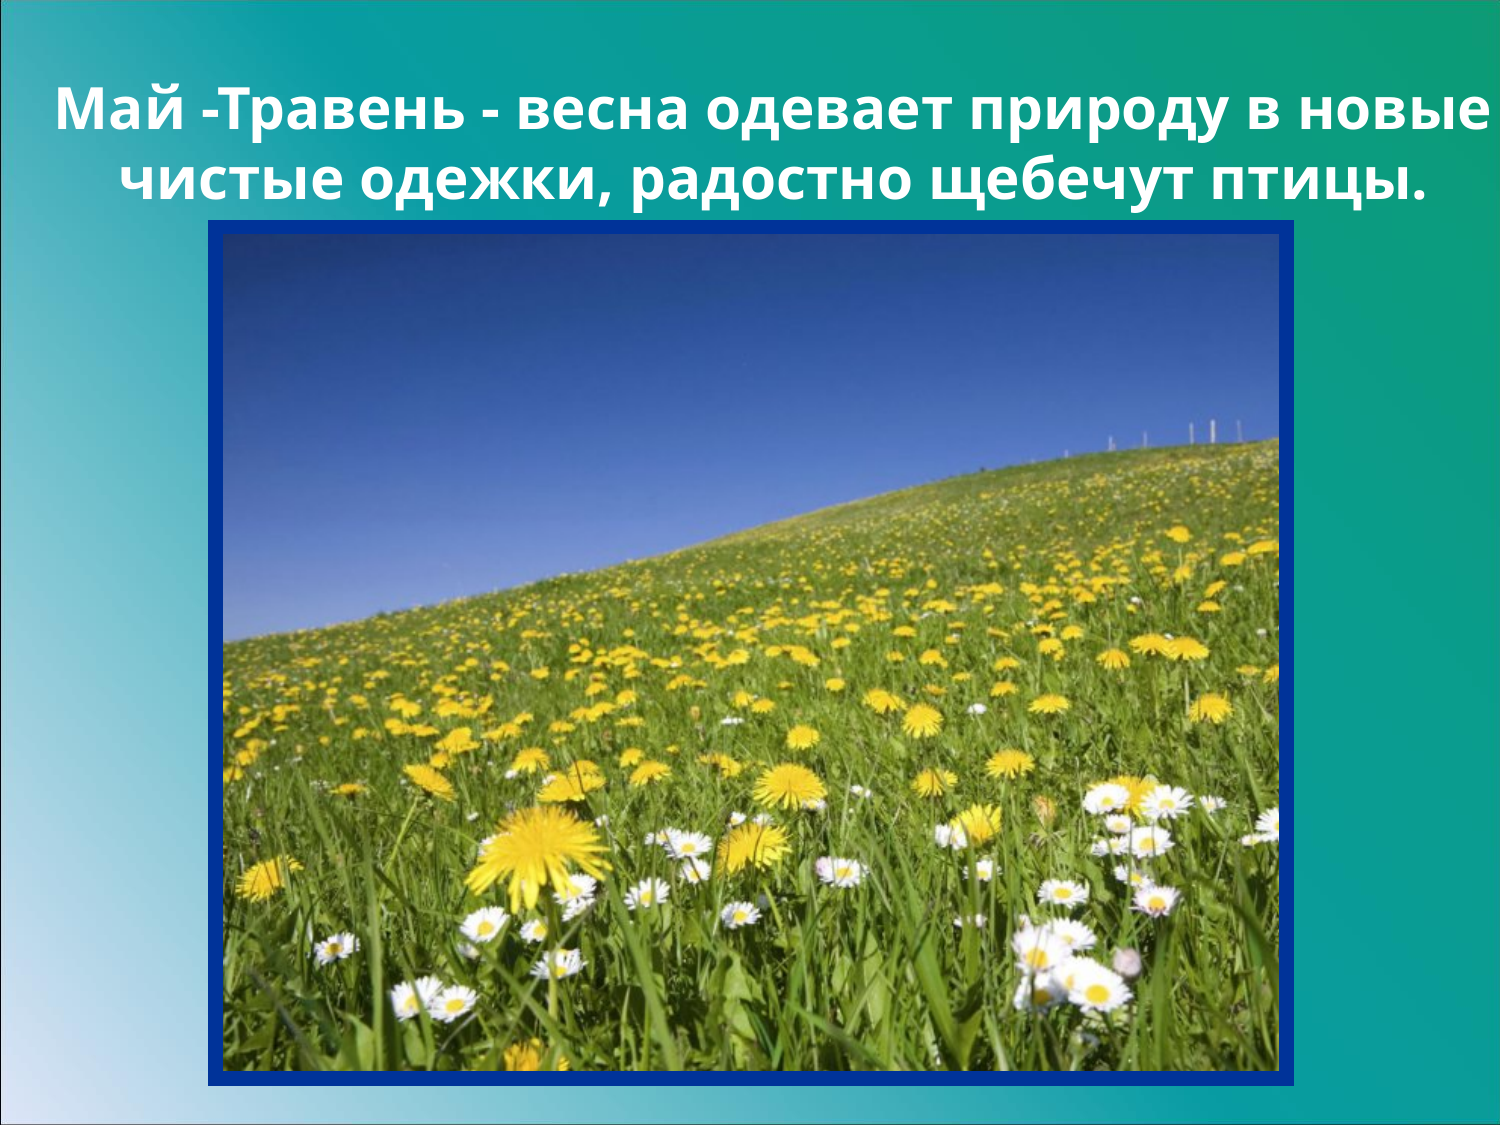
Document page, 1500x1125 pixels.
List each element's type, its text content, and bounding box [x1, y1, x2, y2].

title Май -Травень - весна одевает природу в новые чистые одежки, радостно щебечут птицы. [46, 35, 1500, 211]
picture [222, 234, 1280, 1072]
